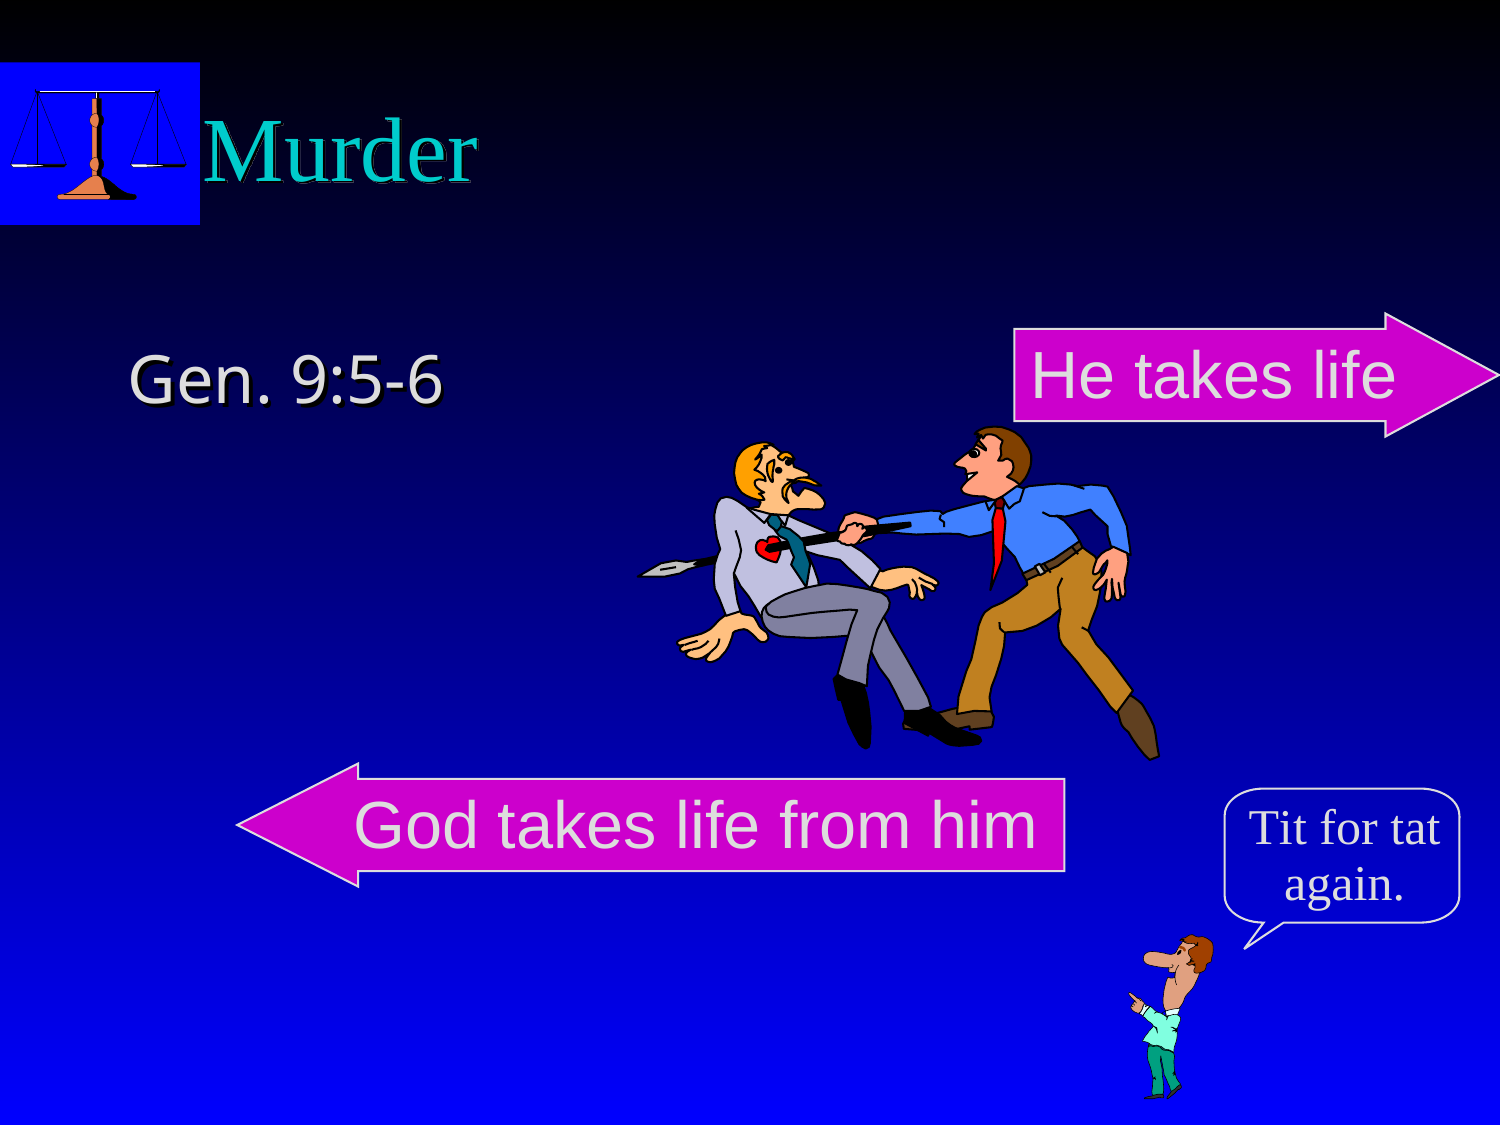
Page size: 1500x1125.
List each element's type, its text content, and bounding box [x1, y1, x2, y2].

text_box Tit for tat again. [1224, 788, 1460, 950]
list Gen. 9:5-6 [112, 324, 1388, 1001]
text_box God takes life from him [237, 763, 1065, 887]
chart [1127, 934, 1215, 1100]
text_box He takes life [1014, 313, 1499, 437]
title Murder [187, 56, 1463, 244]
